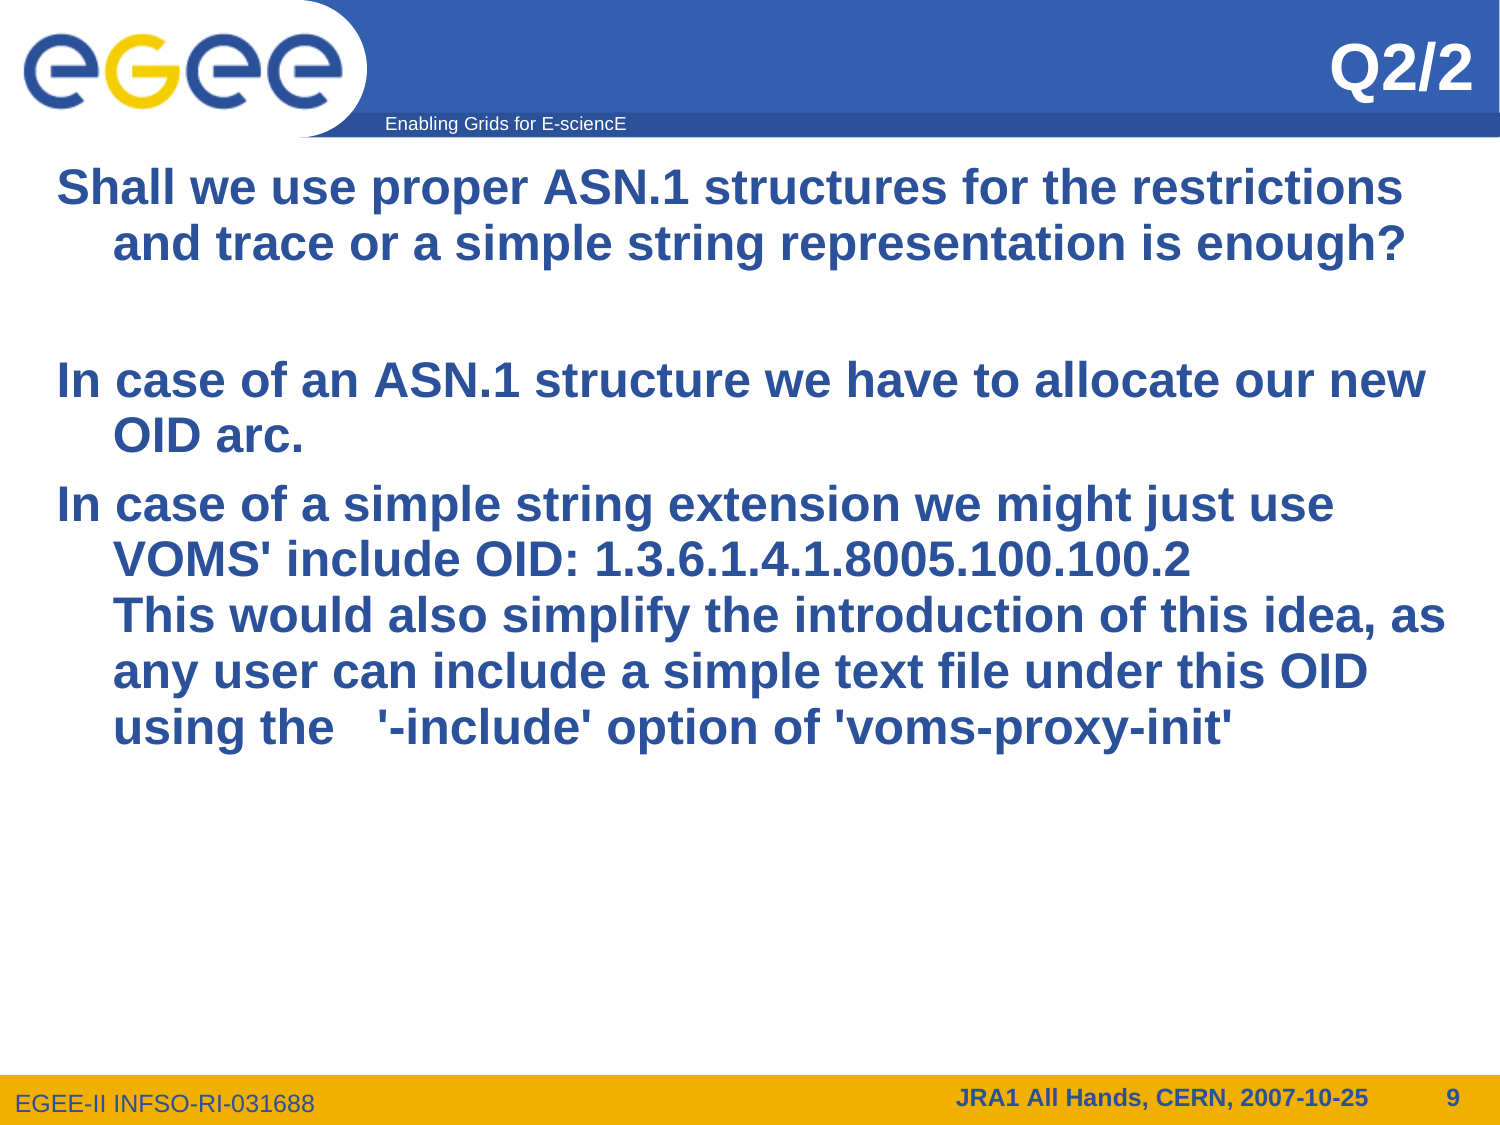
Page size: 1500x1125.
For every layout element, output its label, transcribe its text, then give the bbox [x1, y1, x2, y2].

picture [18, 30, 349, 112]
title Q2/2 [369, 18, 1475, 117]
list Shall we use proper ASN.1 structures for the restrictions and trace or a simple string representation is enough? In case of an ASN.1 structure we have to allocate our new OID arc. In case of a simple string extension we might just use VOMS' include OID: 1.3.6.1.4.1.8005.100.100.2 This would also simplify the introduction of this idea, as any user can include a simple text file under this OID using the '-include' option of 'voms-proxy-init' [56, 159, 1466, 1036]
